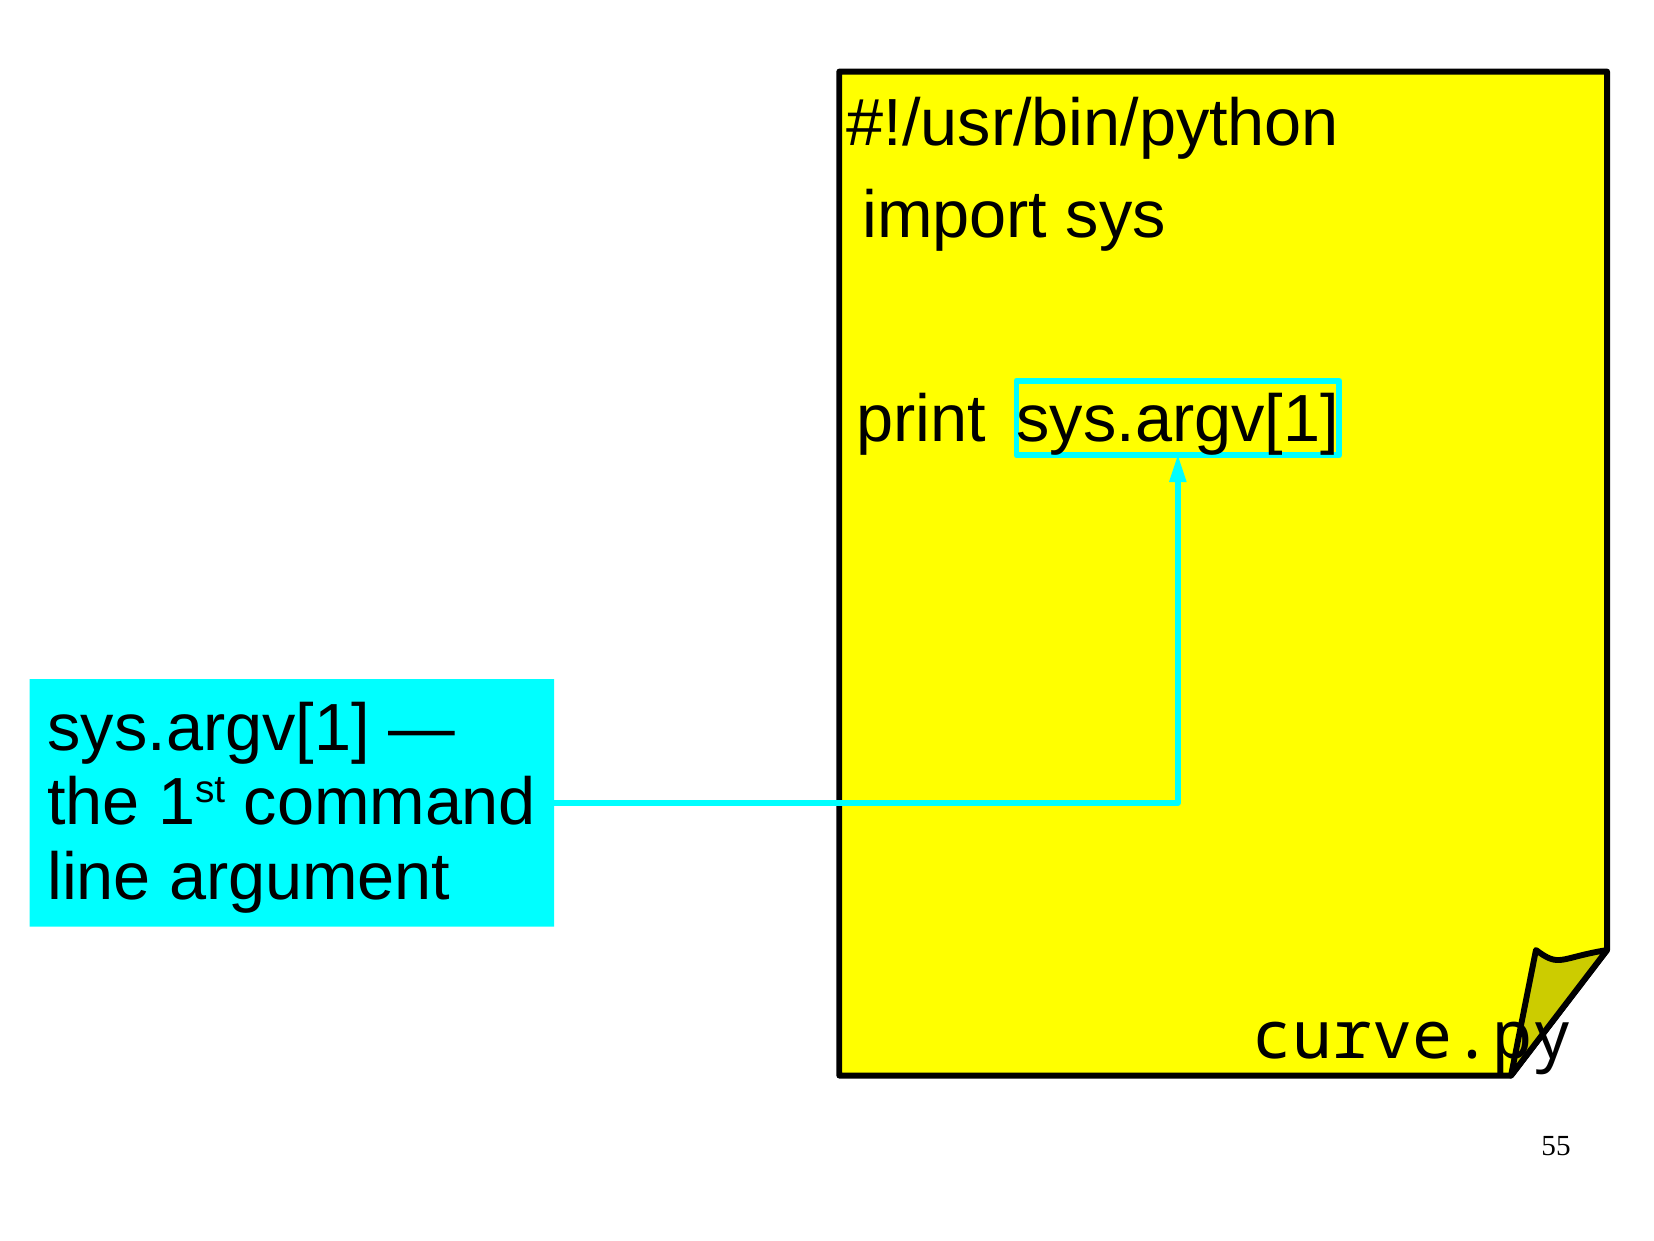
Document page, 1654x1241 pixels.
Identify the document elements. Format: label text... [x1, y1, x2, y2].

text_box [839, 71, 1608, 1076]
text_box sys.argv[1] — the 1st command line argument [29, 679, 555, 927]
text_box sys.argv[1] [1016, 380, 1340, 456]
text_box curve.py [1252, 986, 1573, 1063]
text_box #!/usr/bin/python [846, 85, 1340, 161]
text_box import sys [859, 173, 1170, 255]
text_box print [856, 380, 987, 456]
